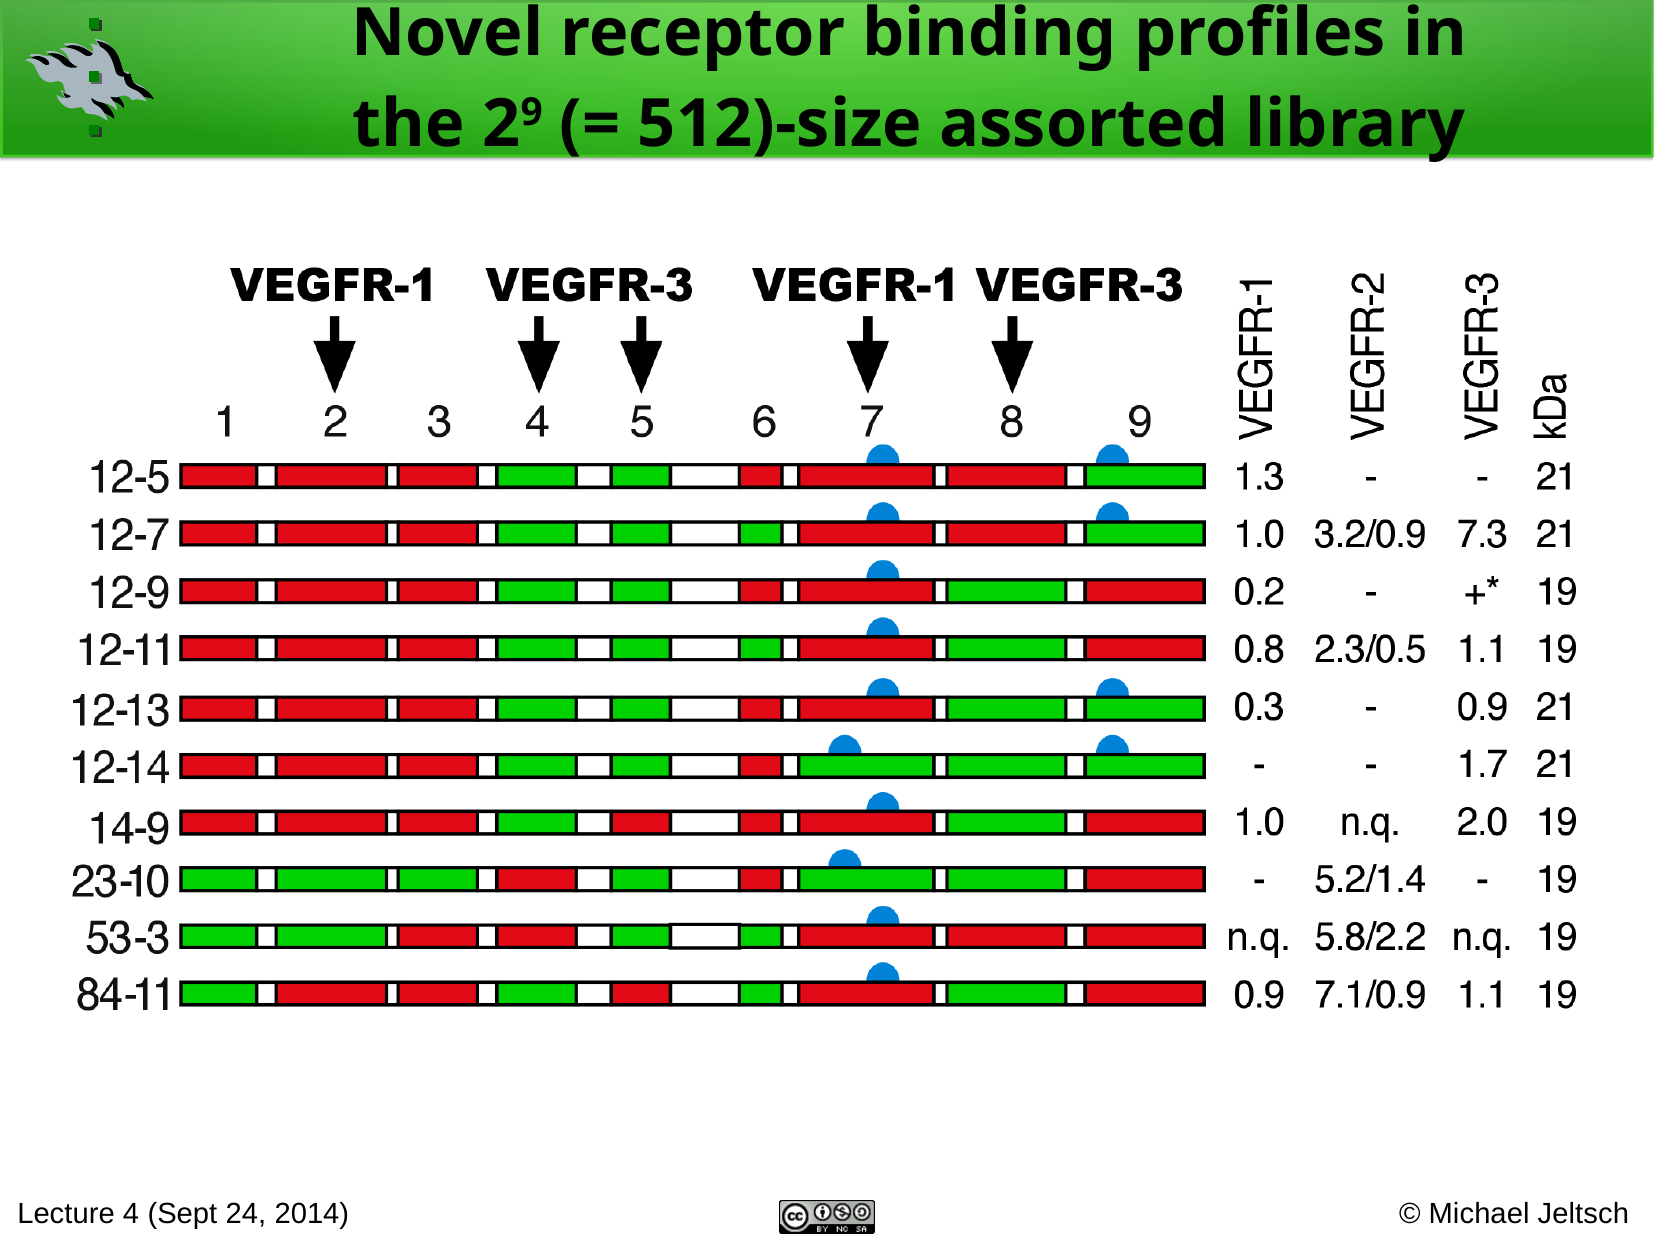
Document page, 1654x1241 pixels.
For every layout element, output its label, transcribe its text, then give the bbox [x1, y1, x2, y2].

picture [61, 259, 1584, 1025]
picture [779, 1200, 875, 1234]
title Novel receptor binding profiles in the 29 (= 512)-size assorted library [289, 5, 1531, 145]
